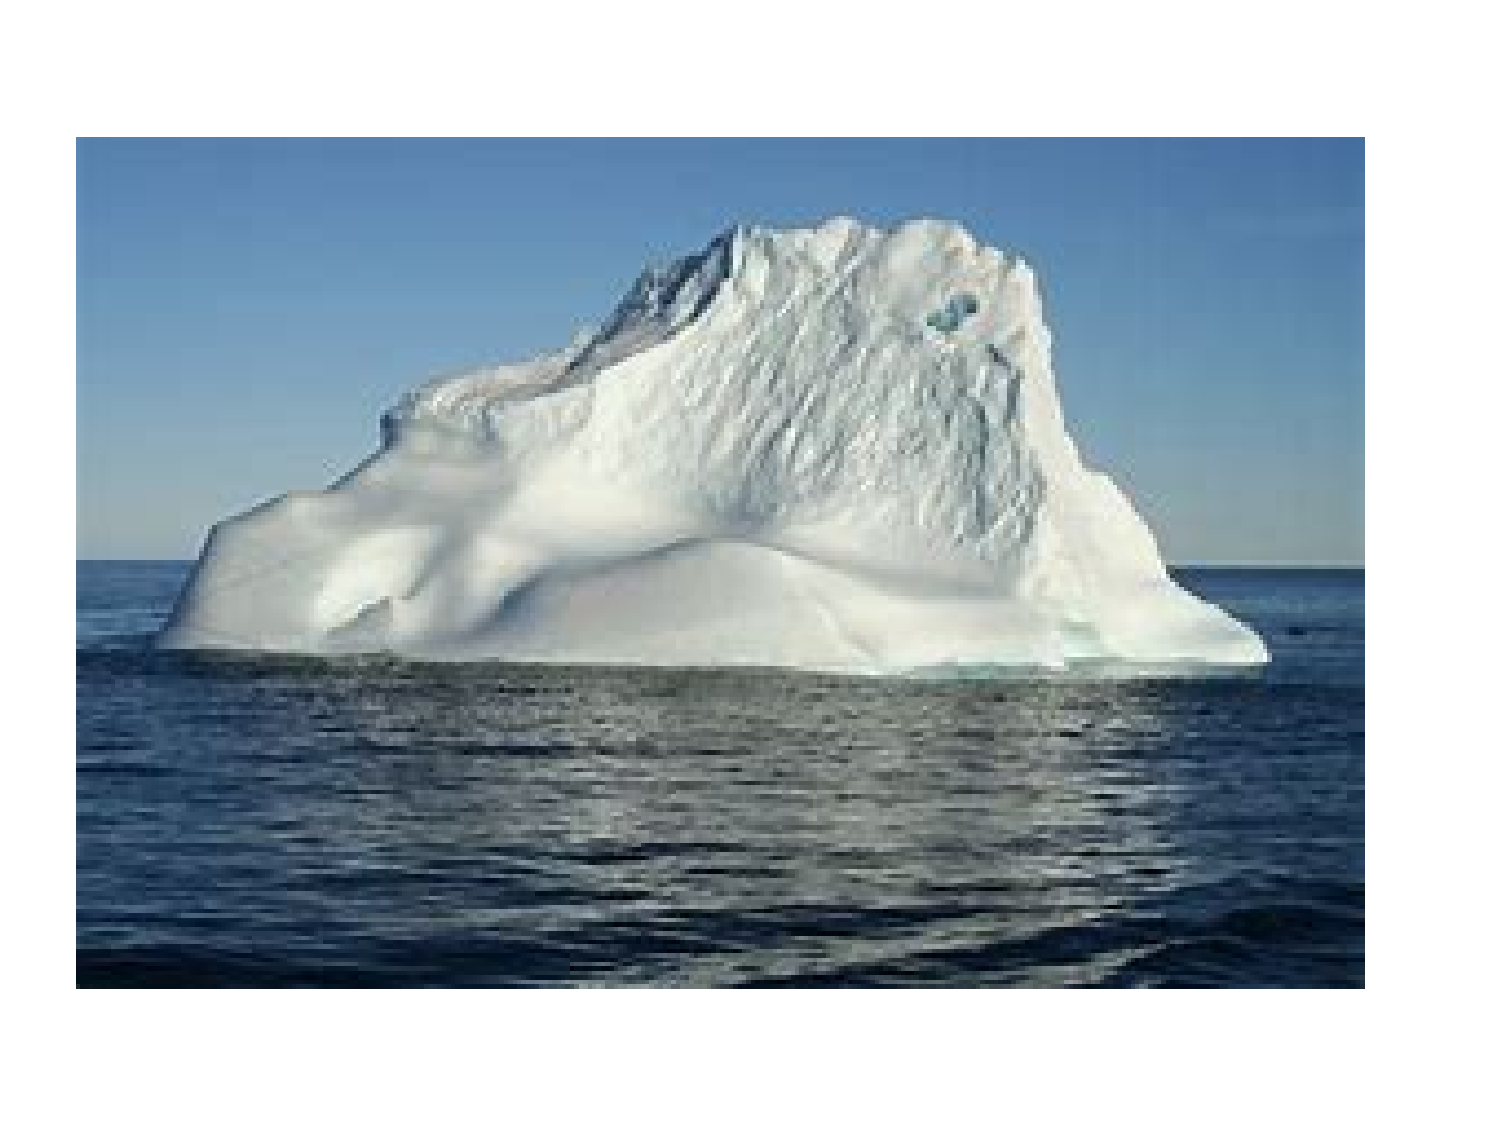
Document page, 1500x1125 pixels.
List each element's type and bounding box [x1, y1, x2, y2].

picture [76, 137, 1365, 989]
